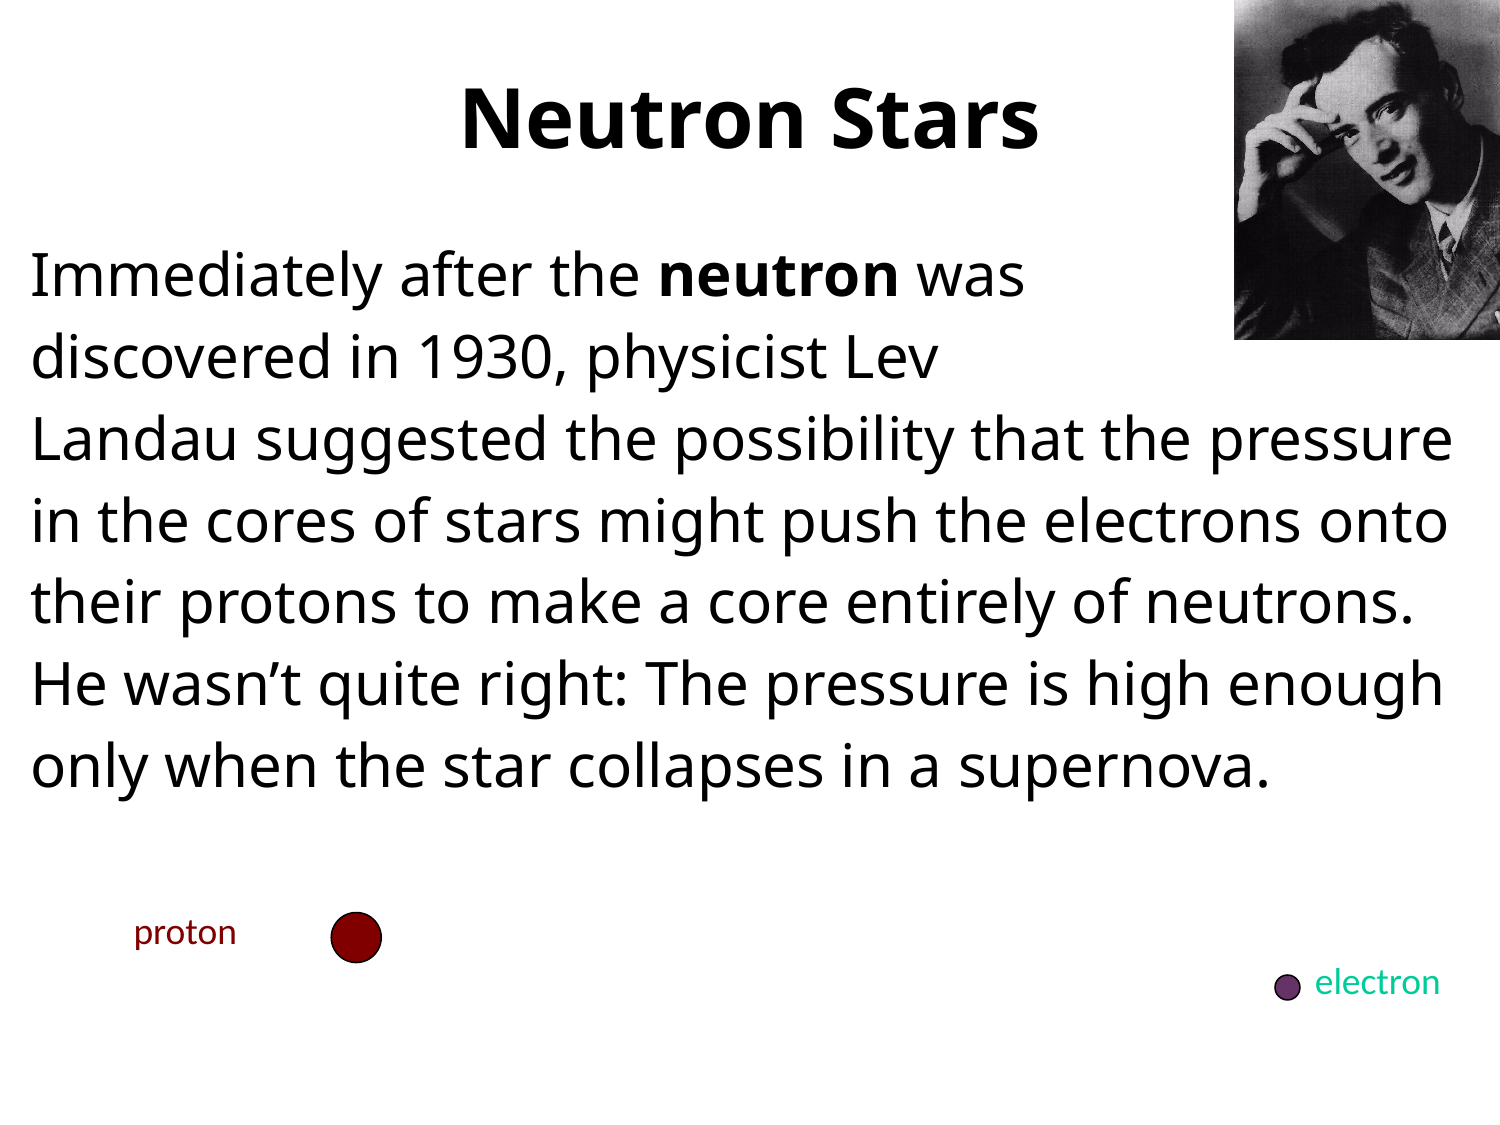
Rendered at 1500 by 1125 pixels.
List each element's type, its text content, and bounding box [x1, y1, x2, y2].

text_box [1275, 975, 1300, 1000]
list Immediately after the neutron was discovered in 1930, physicist Lev Landau suggested the possibility that the pressure in the cores of stars might push the electrons onto their protons to make a core entirely of neutrons. He wasn’t quite right: The pressure is high enough only when the star collapses in a supernova. [30, 232, 1471, 886]
text_box electron [1299, 949, 1500, 1010]
text_box [331, 912, 382, 963]
text_box proton [118, 899, 319, 960]
picture [1234, 0, 1500, 341]
title Neutron Stars [30, 22, 1234, 211]
